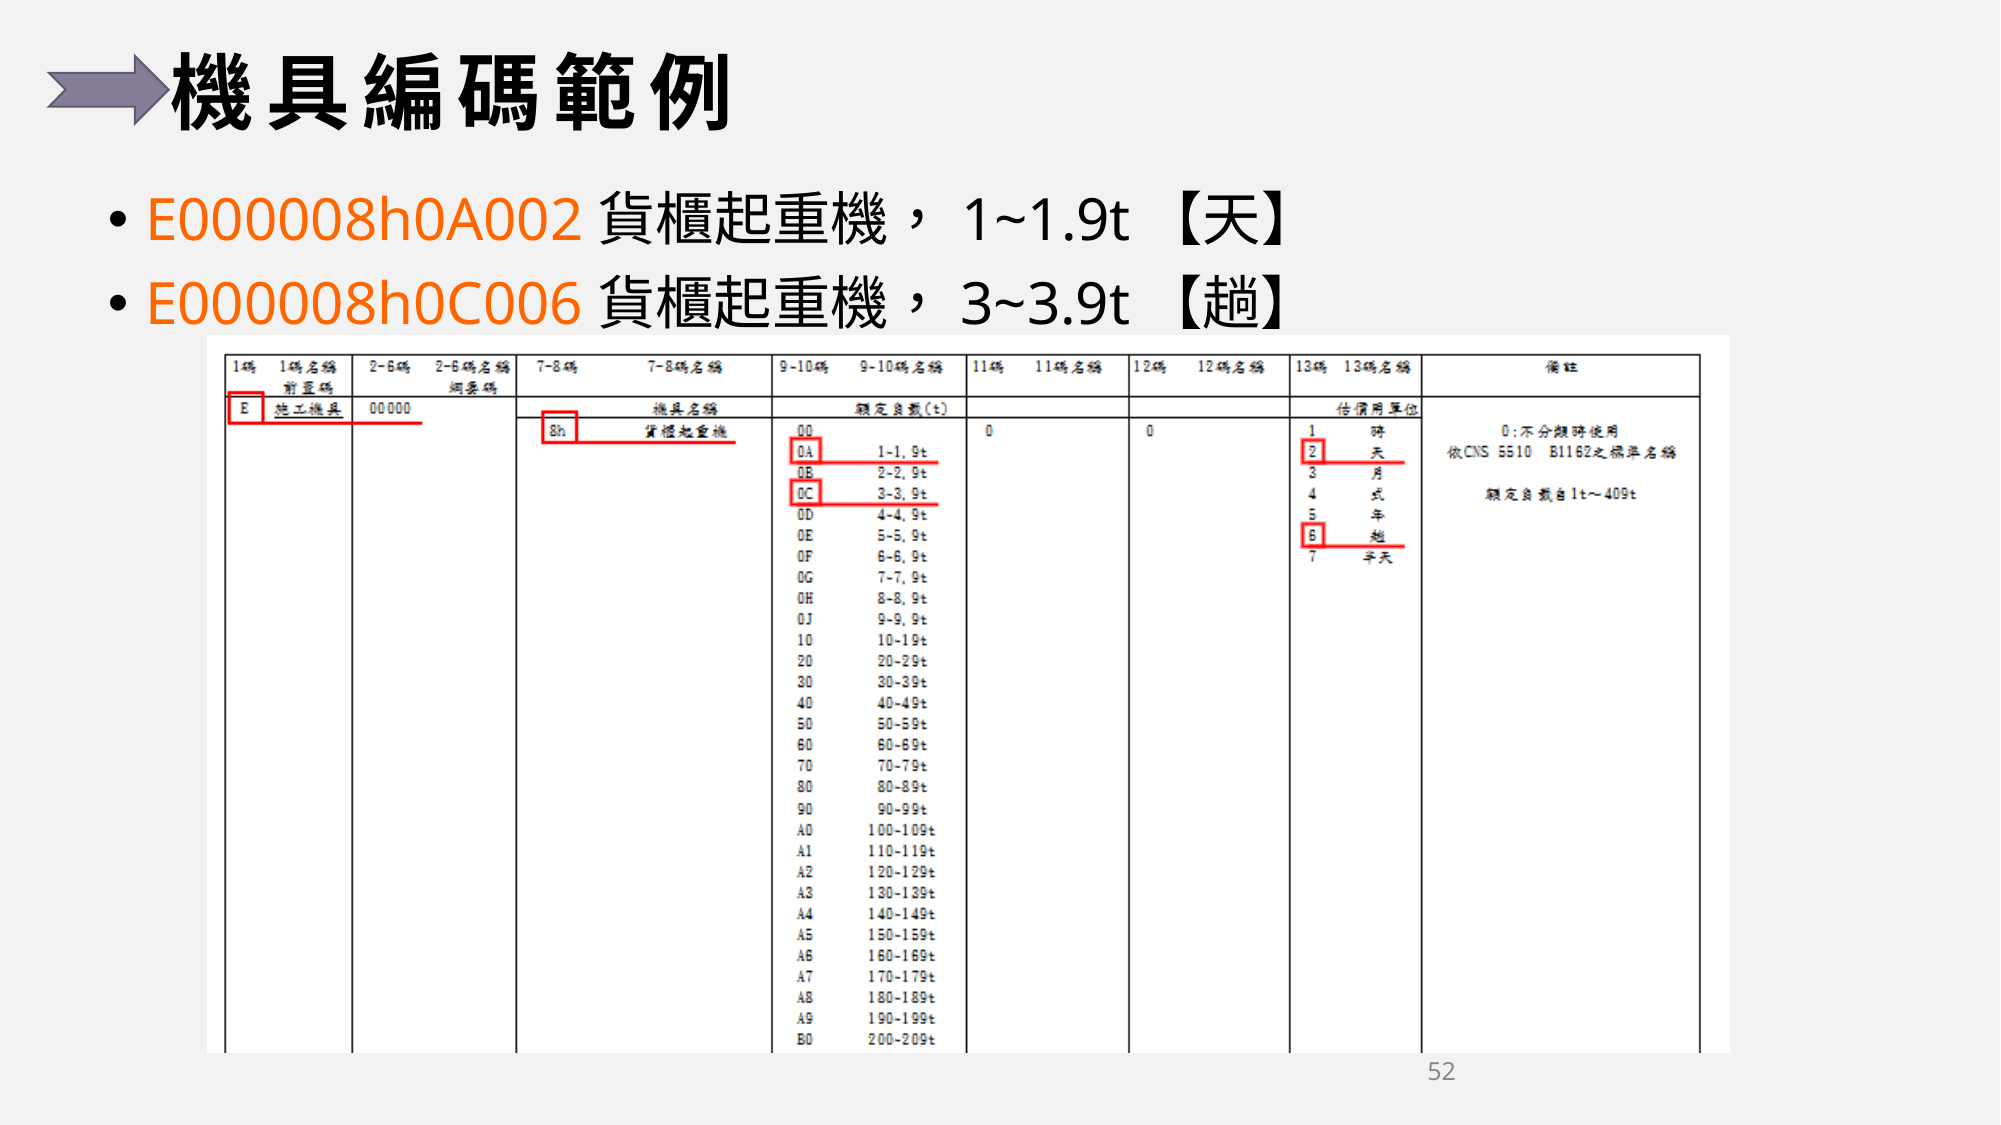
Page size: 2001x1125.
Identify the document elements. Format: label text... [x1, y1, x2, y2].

text_box 52 [1412, 1042, 1863, 1103]
text_box 機具編碼範例 [155, 32, 1684, 149]
chart [207, 335, 1730, 1053]
text_box E000008h0A002貨櫃起重機，1~1.9t【天】 E000008h0C006貨櫃起重機，3~3.9t【趟】 [92, 182, 1490, 355]
text_box [48, 55, 155, 124]
